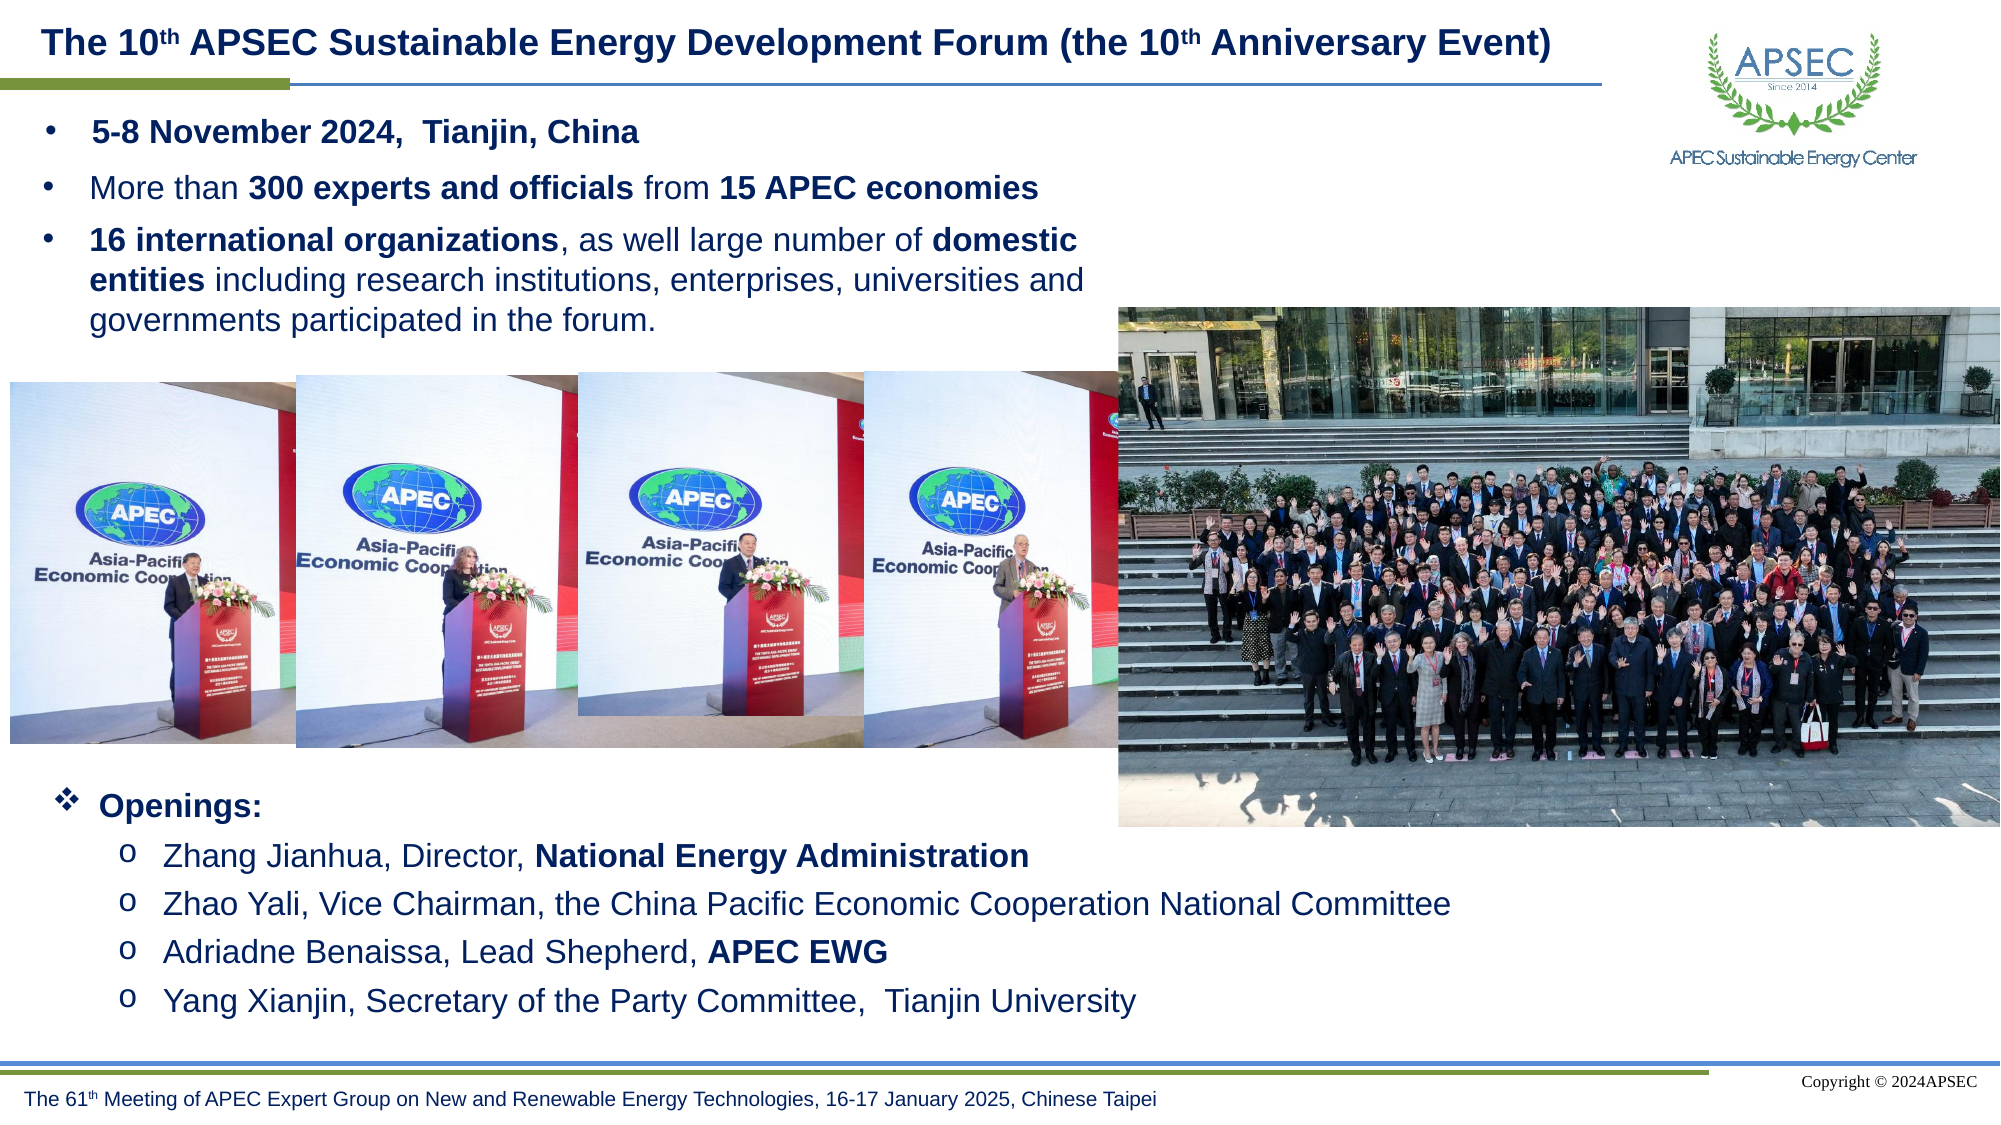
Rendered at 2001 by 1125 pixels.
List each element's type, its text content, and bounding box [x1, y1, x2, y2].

text_box The 10th APSEC Sustainable Energy Development Forum (the 10th Anniversary Event) [26, 10, 1615, 71]
text_box 5-8 November 2024, Tianjin, China [30, 102, 665, 158]
text_box More than 300 experts and officials from 15 APEC economies 16 international organizations, as well large number of domestic entities including research institutions, enterprises, universities and governments participated in the forum. [27, 158, 1166, 346]
picture [10, 307, 2000, 827]
text_box Openings: Zhang Jianhua, Director, National Energy Administration Zhao Yali, Vice Chairman, the China Pacific Economic Cooperation National Committee Adriadne Benaissa, Lead Shepherd, APEC EWG Yang Xianjin, Secretary of the Party Committee, Tianjin University [37, 776, 1615, 1027]
picture [1602, 19, 1985, 232]
